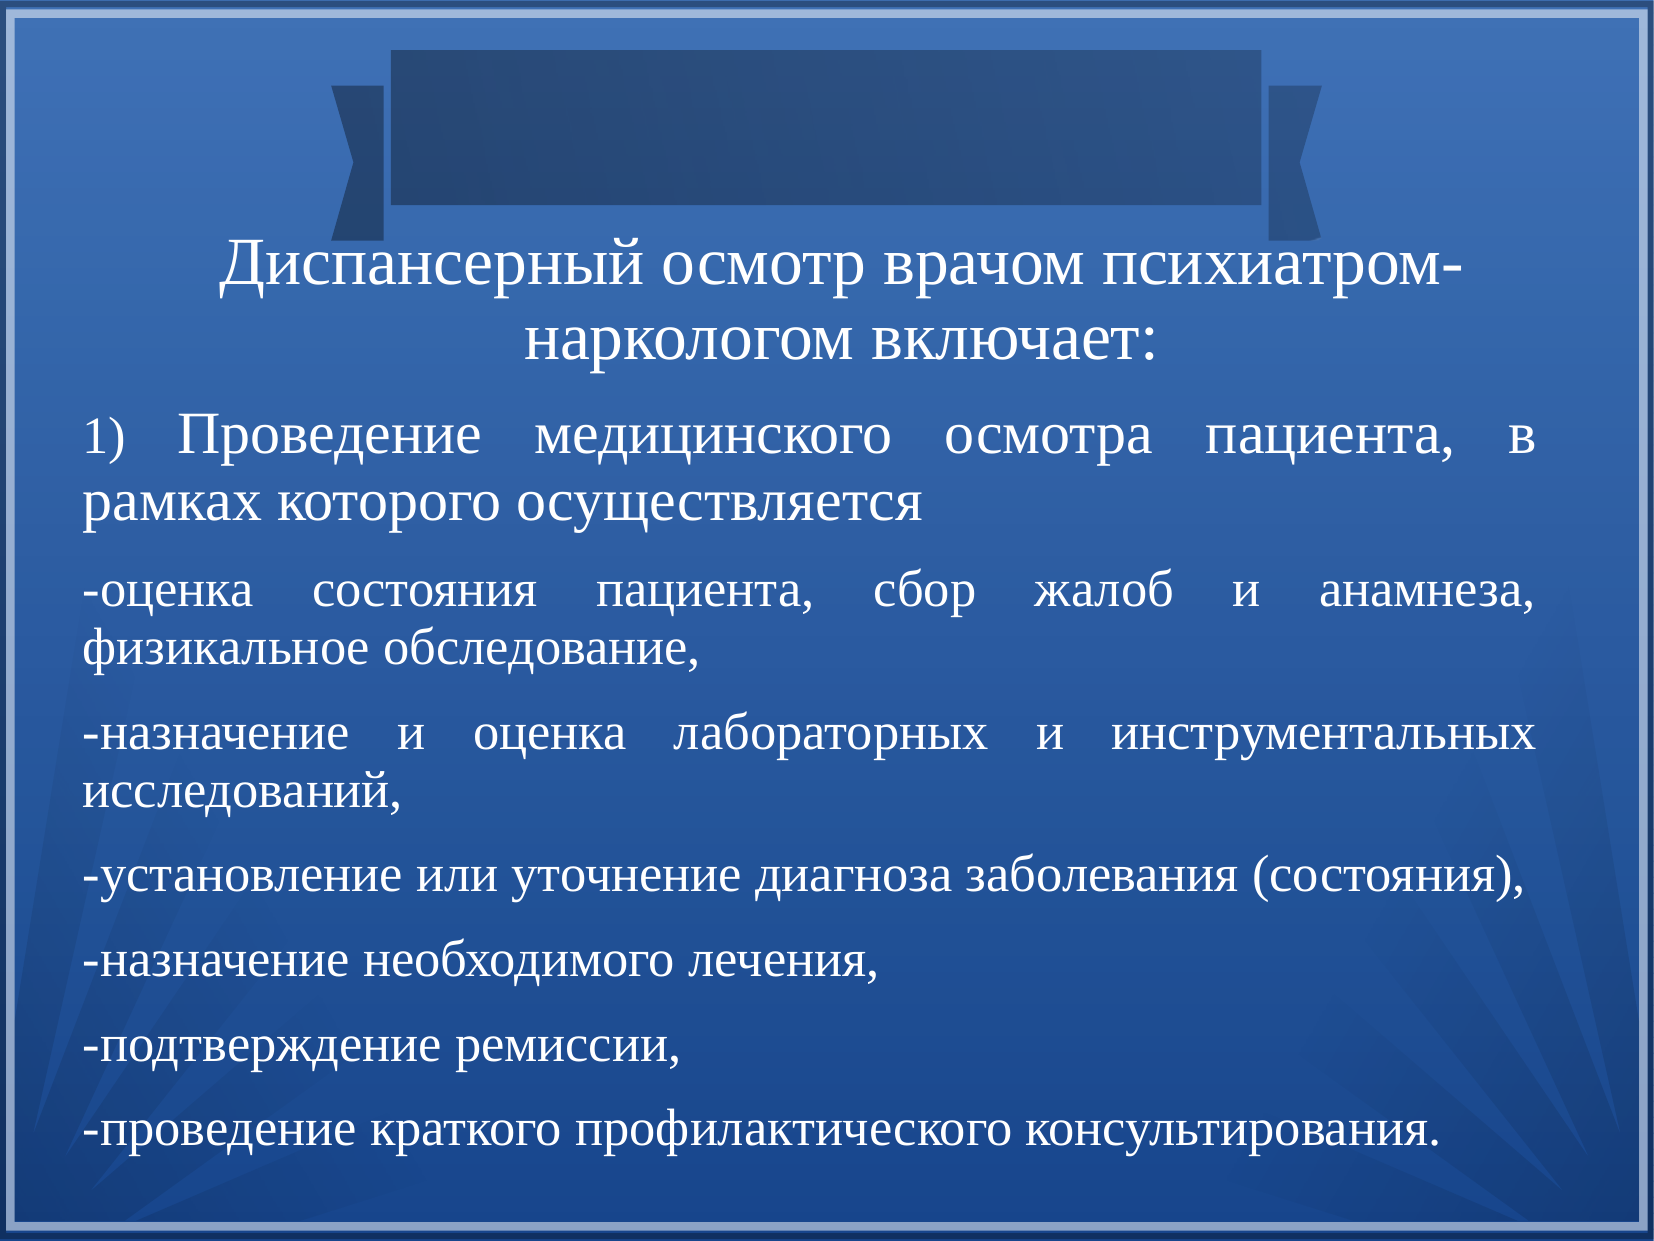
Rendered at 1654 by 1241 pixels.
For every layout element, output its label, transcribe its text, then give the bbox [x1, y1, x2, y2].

list Диспансерный осмотр врачом психиатром-наркологом включает: 1) Проведение медицинского осмотра пациента, в рамках которого осуществляется -оценка состояния пациента, сбор жалоб и анамнеза, физикальное обследование, -назначение и оценка лабораторных и инструментальных исследований, -установление или уточнение диагноза заболевания (состояния), -назначение необходимого лечения, -подтверждение ремиссии, -проведение краткого профилактического консультирования. [82, 224, 1538, 1217]
